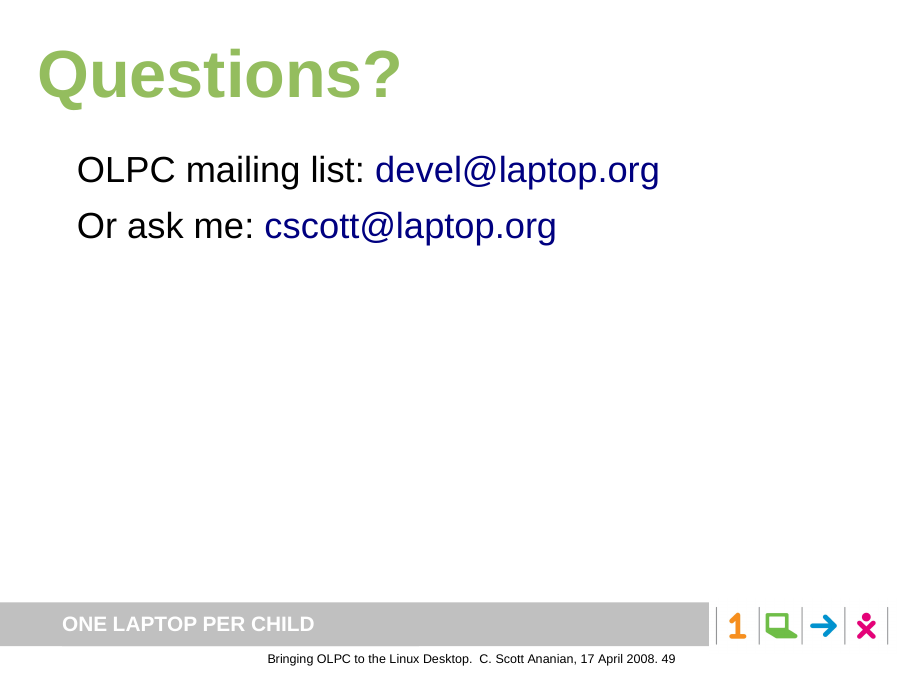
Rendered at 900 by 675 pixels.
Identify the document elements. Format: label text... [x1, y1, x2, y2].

picture [844, 598, 897, 654]
title Questions? [37, 37, 856, 225]
list OLPC mailing list: devel@laptop.org Or ask me: cscott@laptop.org [61, 150, 844, 675]
